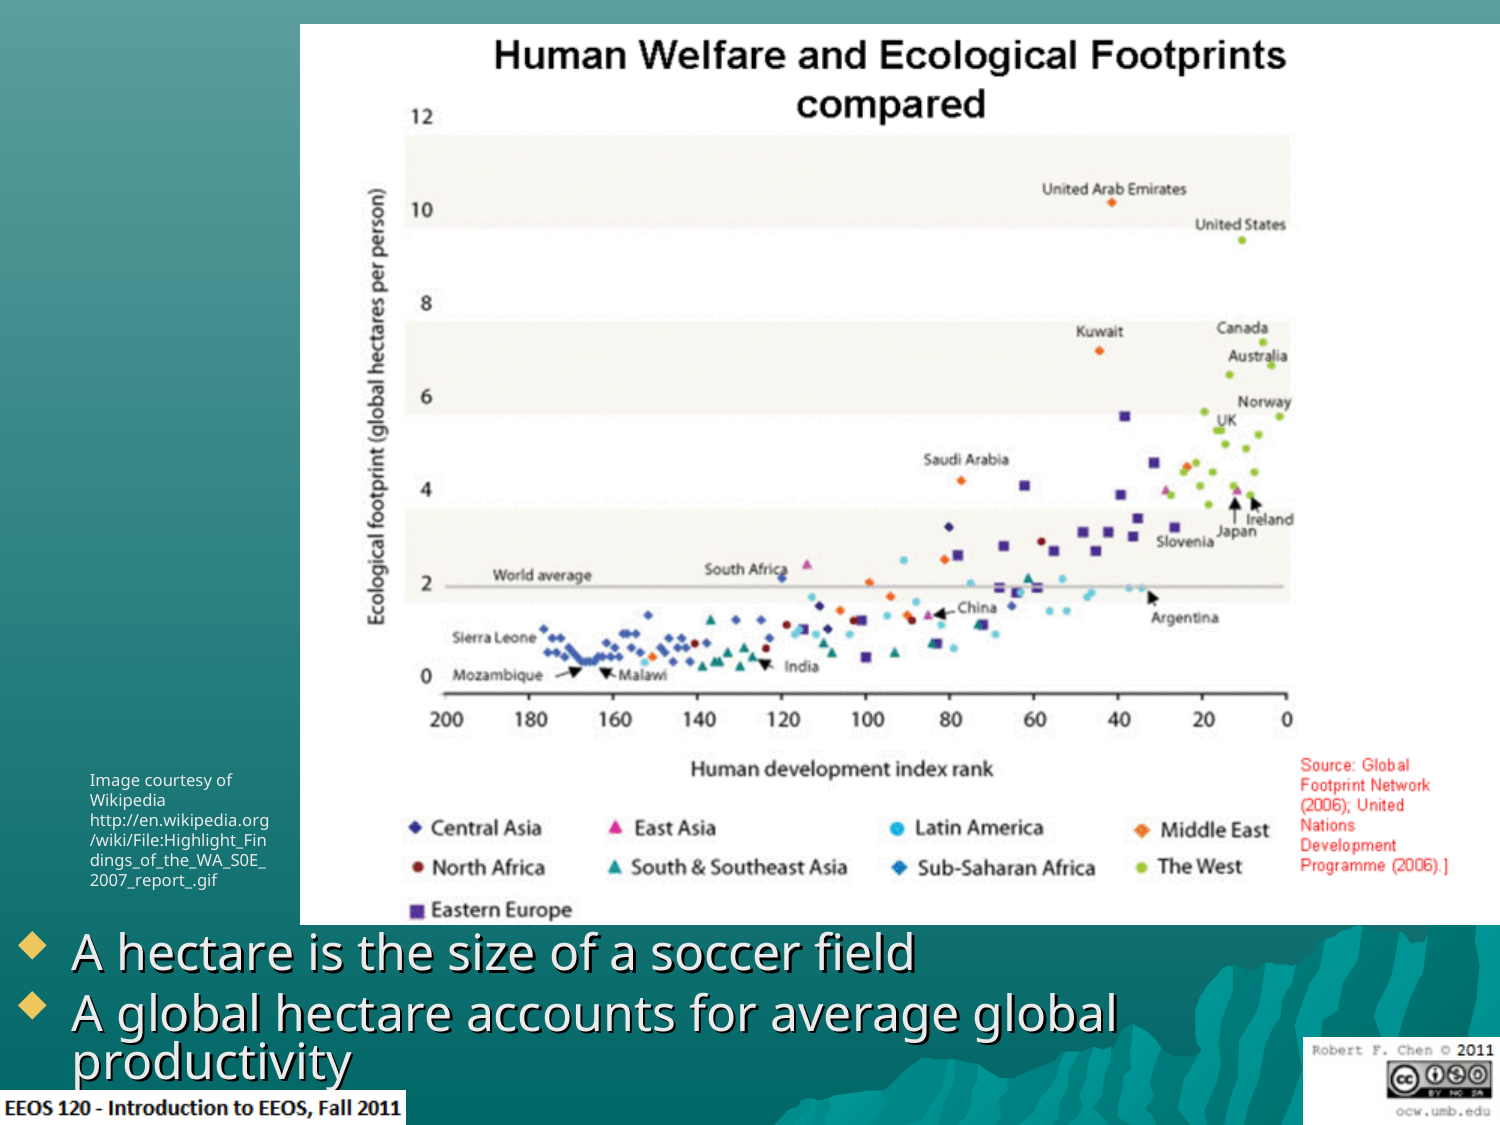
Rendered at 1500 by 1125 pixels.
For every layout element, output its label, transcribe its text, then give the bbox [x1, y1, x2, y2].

picture [1303, 1037, 1500, 1125]
picture [300, 24, 1500, 925]
picture [0, 1090, 406, 1125]
text_box Image courtesy of Wikipedia http://en.wikipedia.org/wiki/File:Highlight_Findings_of_the_WA_S0E_2007_report_.gif [75, 762, 288, 898]
list A hectare is the size of a soccer field A global hectare accounts for average global productivity [0, 924, 1225, 1125]
